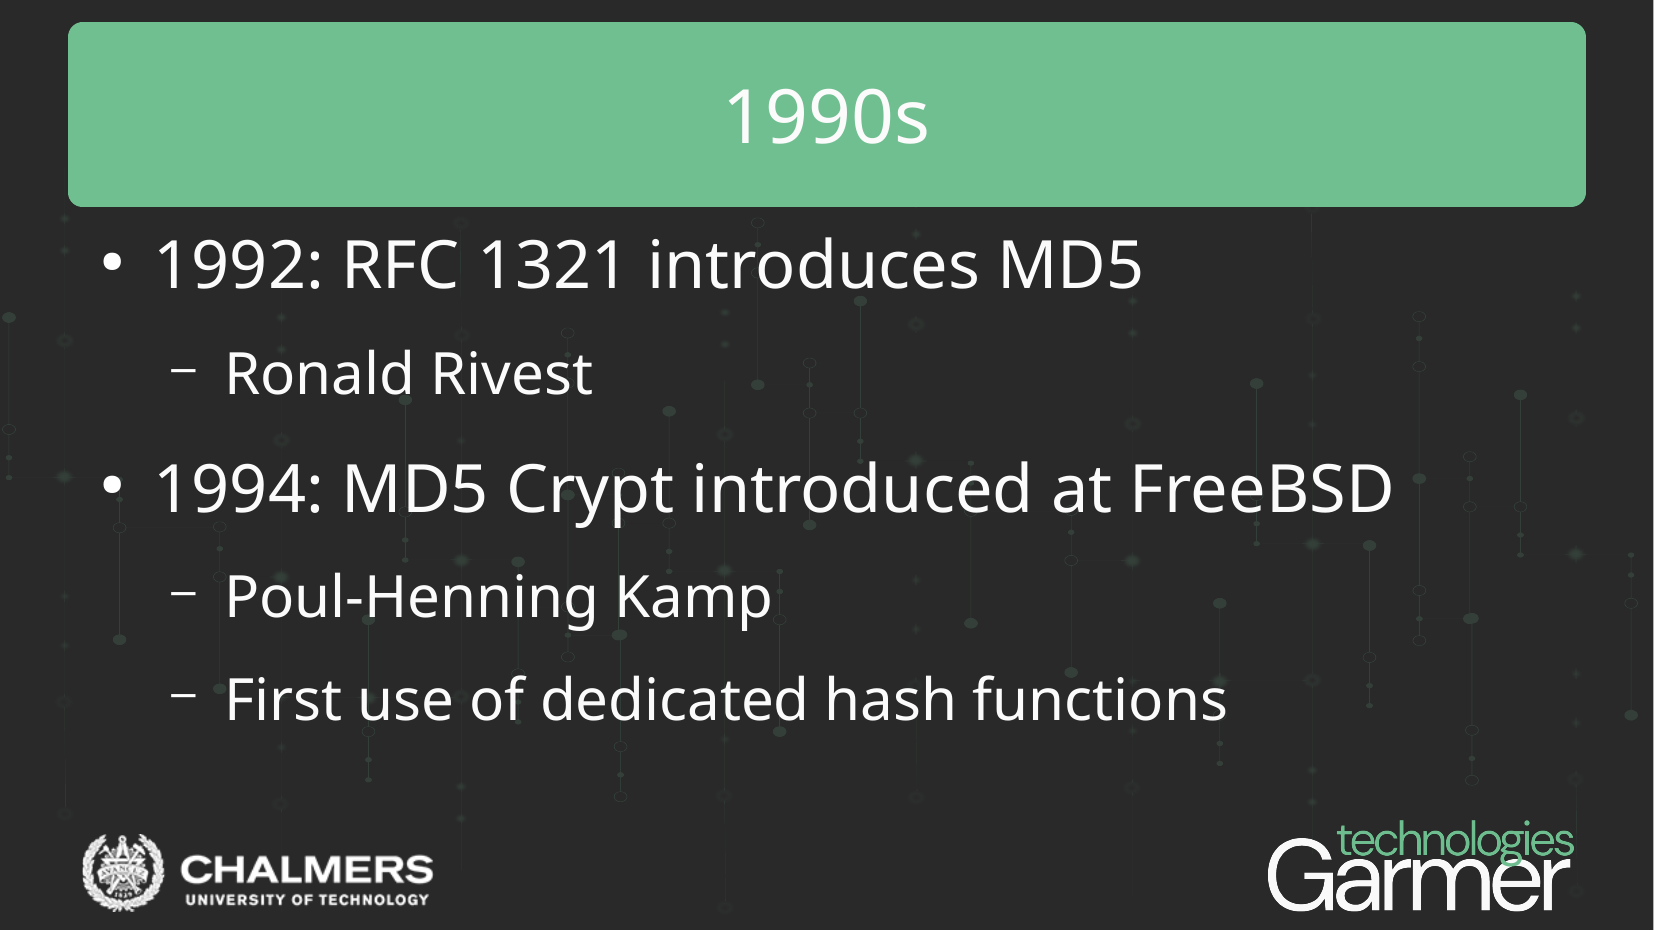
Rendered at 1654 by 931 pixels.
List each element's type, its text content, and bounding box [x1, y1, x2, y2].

picture [82, 834, 443, 912]
title 1990s [82, 37, 1571, 193]
picture [1246, 807, 1607, 912]
list 1992: RFC 1321 introduces MD5 Ronald Rivest 1994: MD5 Crypt introduced at FreeBSD Poul-Henning Kamp First use of dedicated hash functions [82, 217, 1571, 758]
